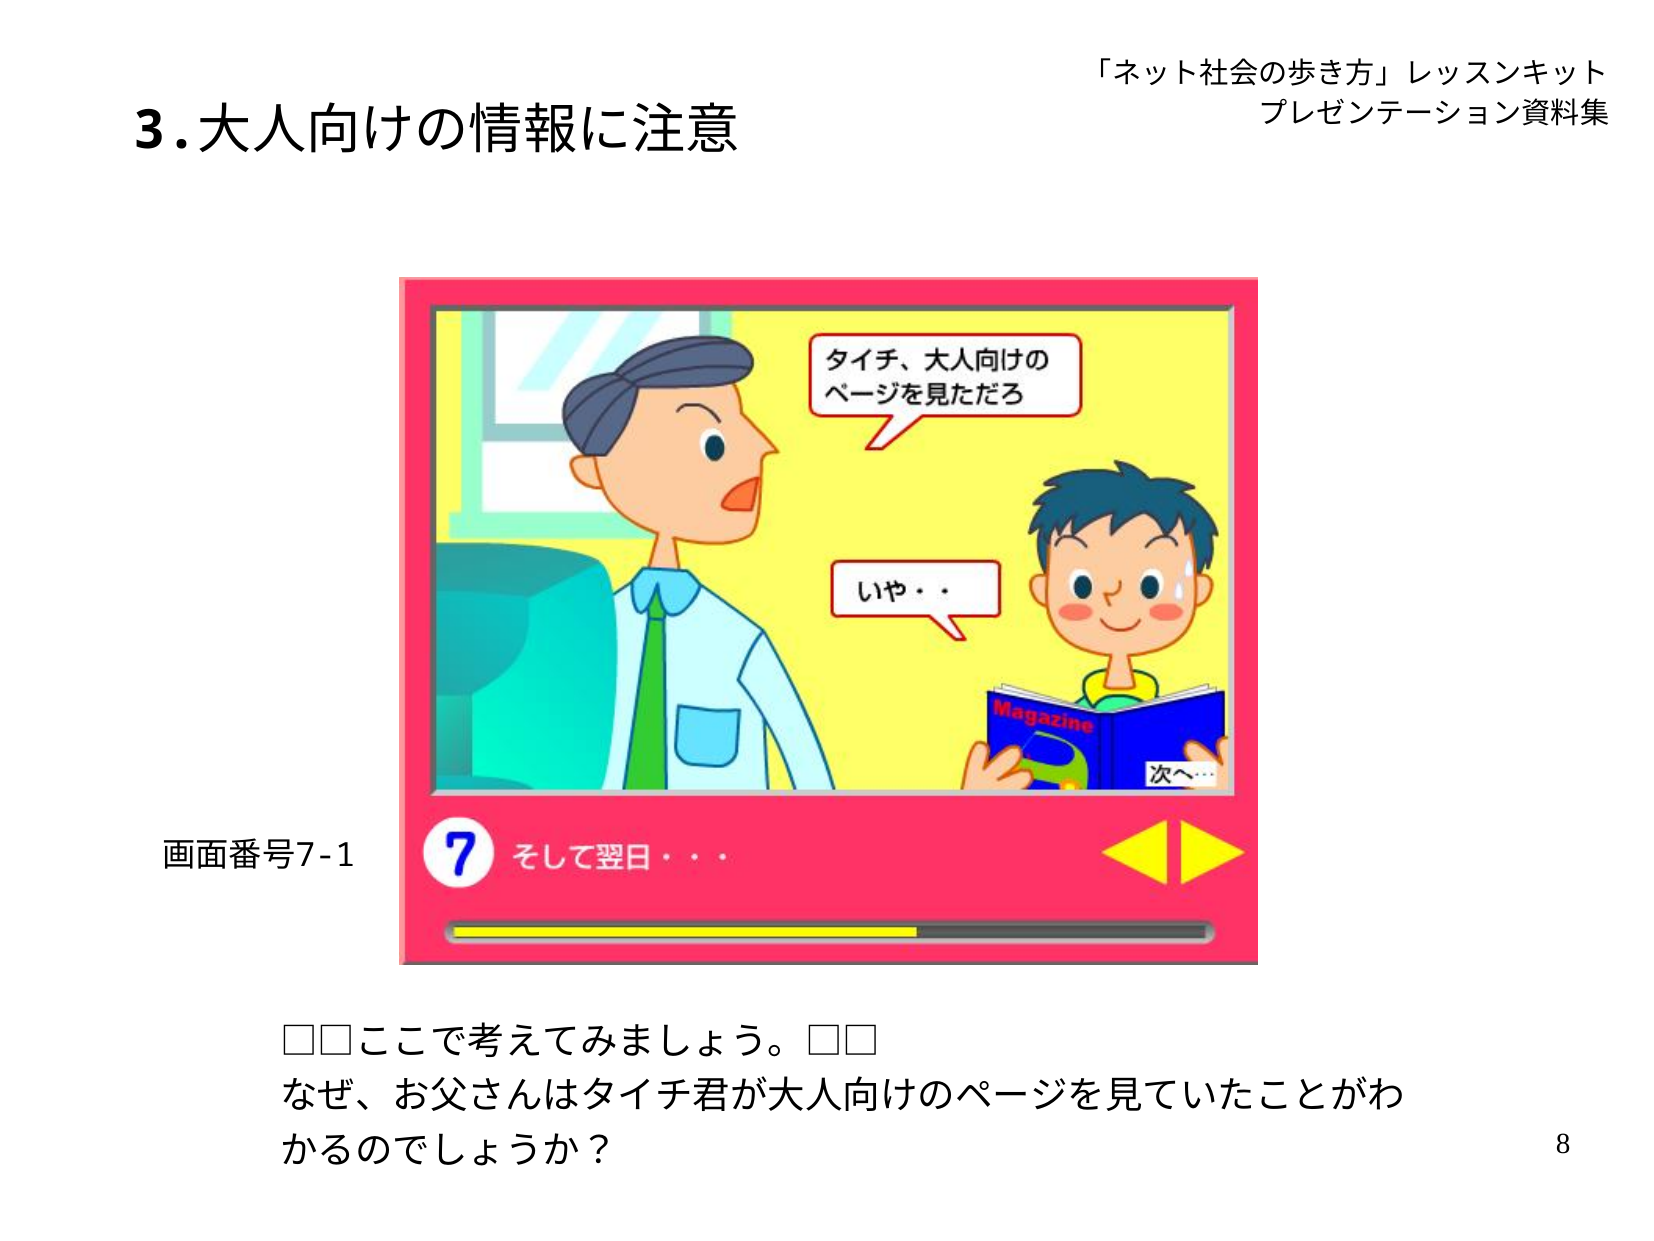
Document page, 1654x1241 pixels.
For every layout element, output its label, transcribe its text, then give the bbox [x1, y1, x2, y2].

text_box 「ネット社会の歩き方」レッスンキット プレゼンテーション資料集 [1062, 44, 1625, 139]
text_box 画面番号7-1 [147, 826, 384, 882]
picture [399, 277, 1258, 965]
text_box 3.大人向けの情報に注意 [118, 88, 1093, 169]
text_box □□ここで考えてみましょう。□□ なぜ、お父さんはタイチ君が大人向けのページを見ていたことがわかるのでしょうか？ [265, 1003, 1447, 1182]
